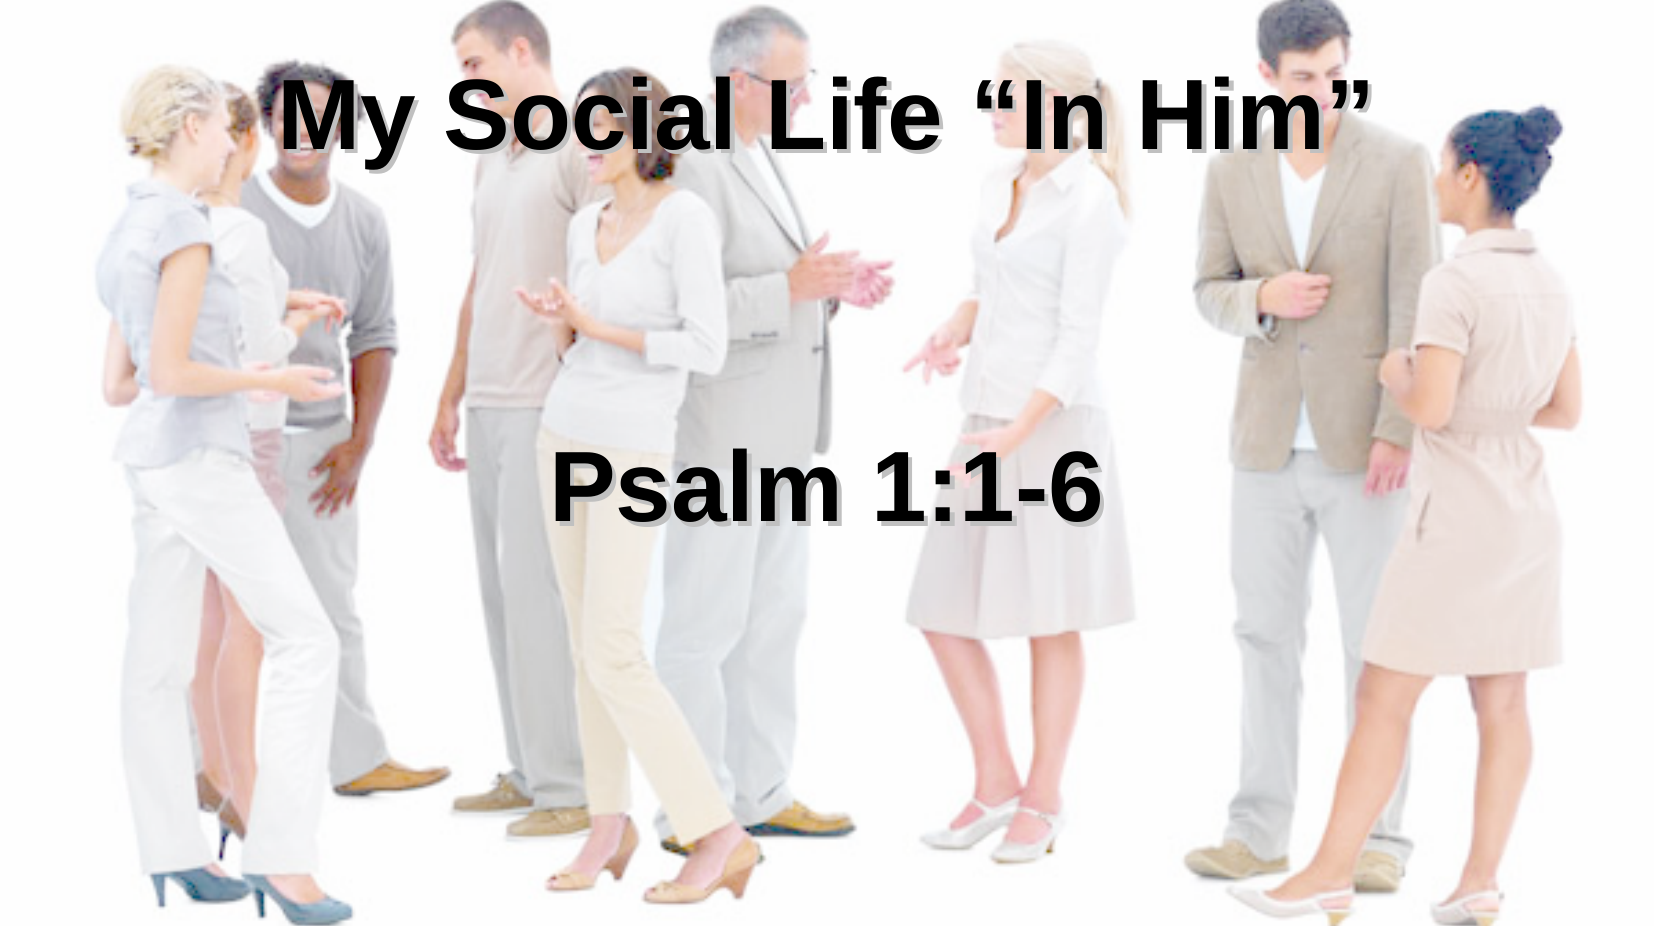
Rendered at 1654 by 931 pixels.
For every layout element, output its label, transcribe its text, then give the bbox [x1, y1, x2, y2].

title My Social Life “In Him” [82, 37, 1571, 193]
picture [0, 0, 1654, 926]
subtitle Psalm 1:1-6 [82, 217, 1571, 758]
